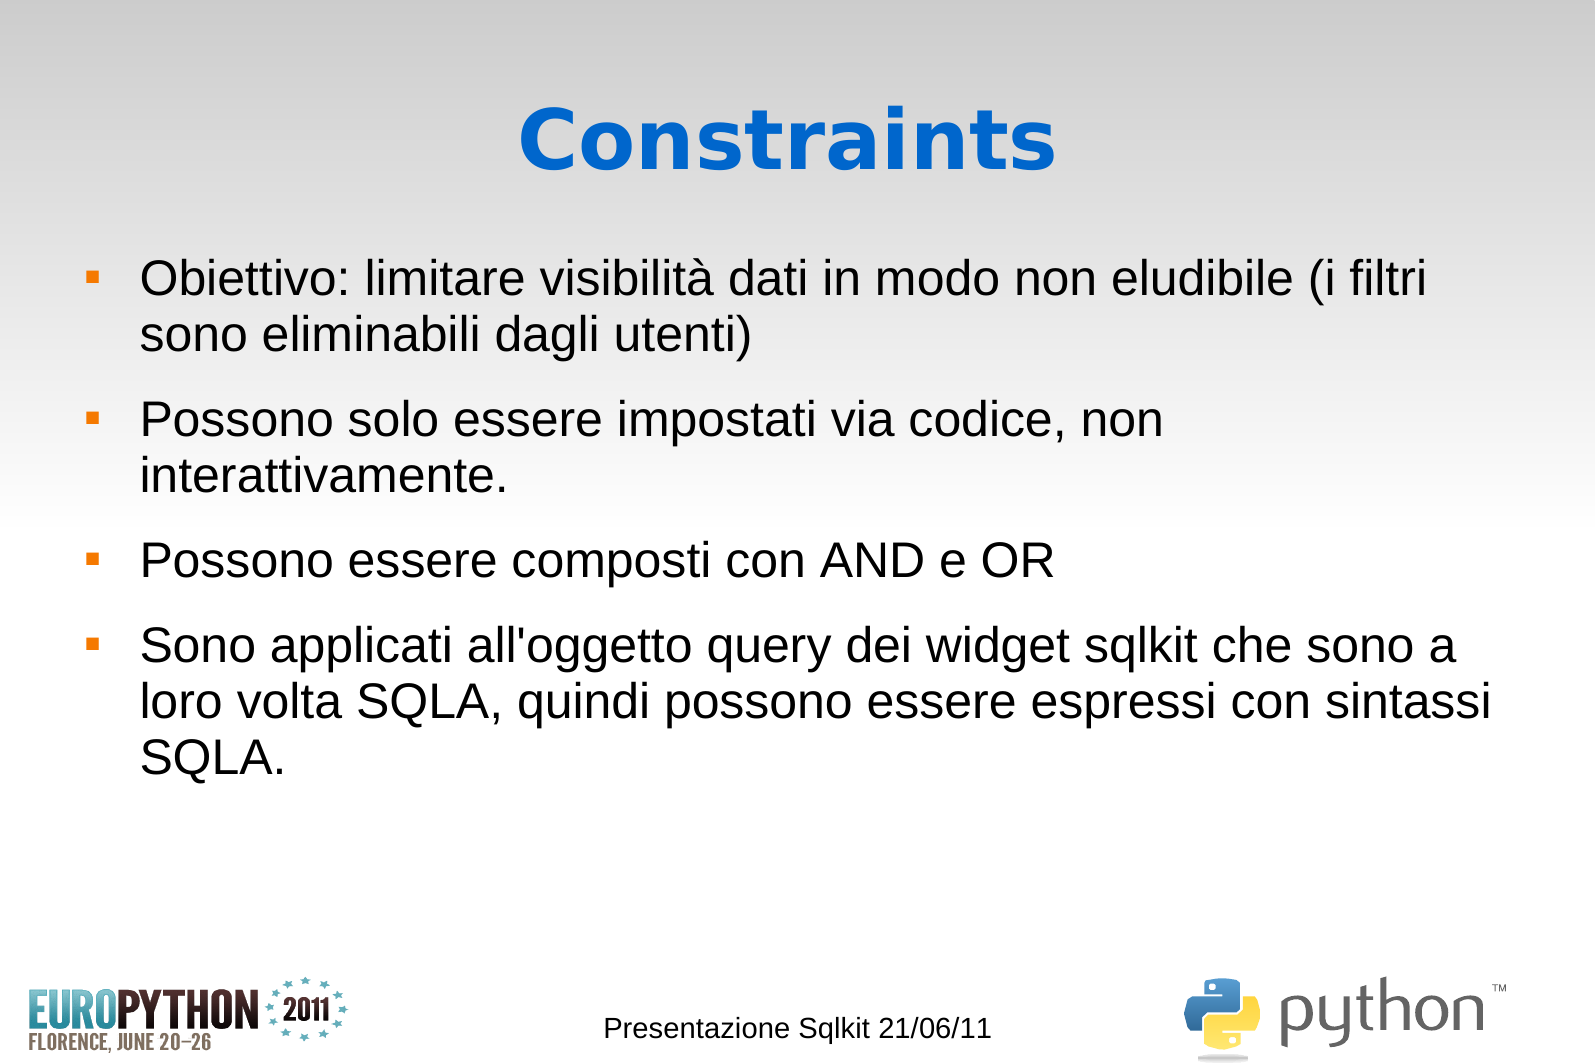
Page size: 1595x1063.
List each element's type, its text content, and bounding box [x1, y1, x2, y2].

title Constraints [70, 59, 1506, 222]
picture [29, 974, 355, 1058]
list Obiettivo: limitare visibilità dati in modo non eludibile (i filtri sono eliminabili dagli utenti) Possono solo essere impostati via codice, non interattivamente. Possono essere composti con AND e OR Sono applicati all'oggetto query dei widget sqlkit che sono a loro volta SQLA, quindi possono essere espressi con sintassi SQLA. [68, 250, 1504, 937]
